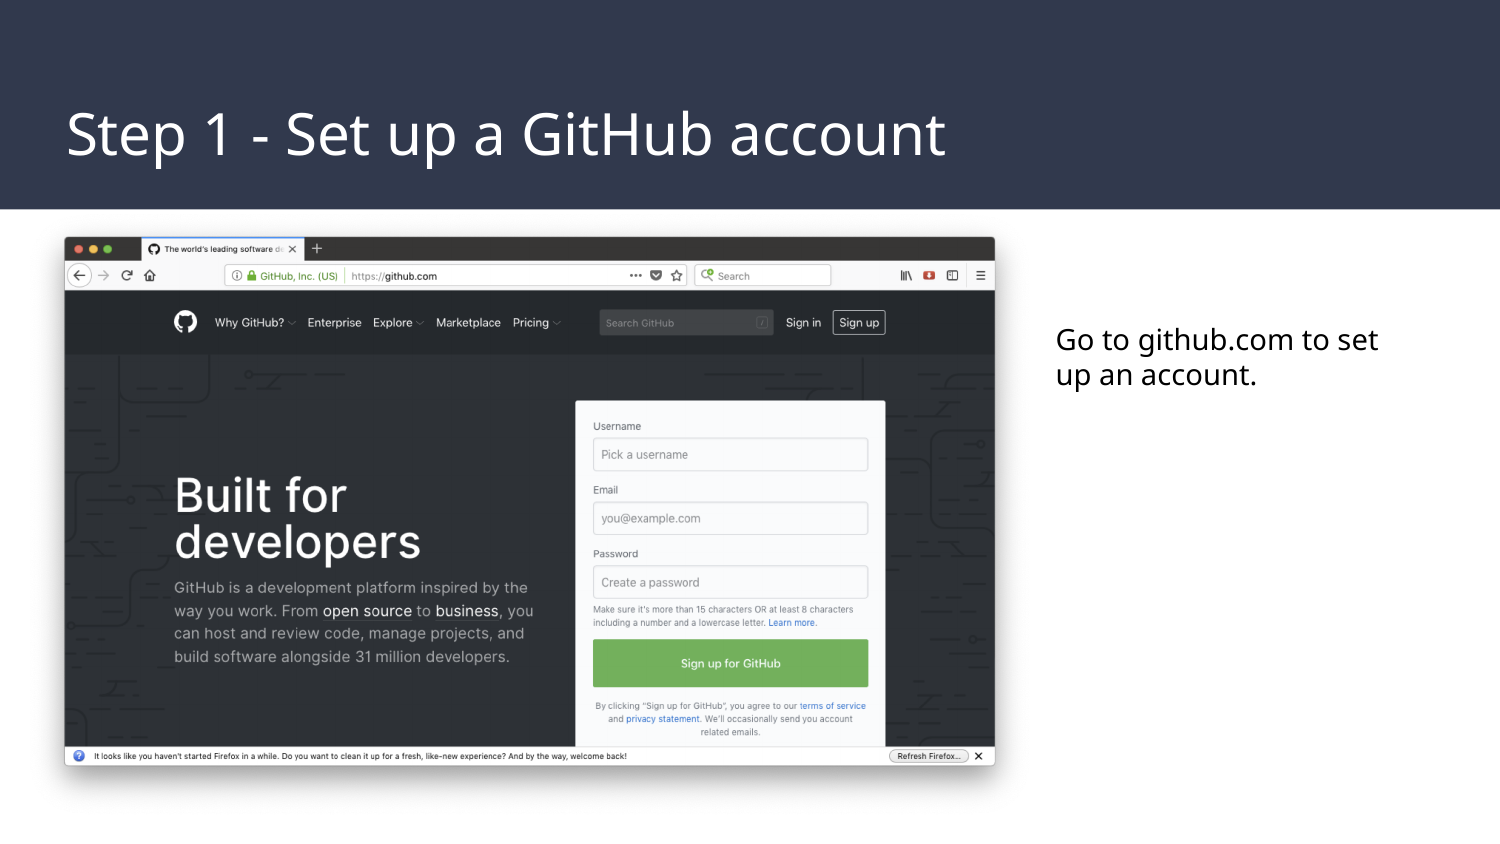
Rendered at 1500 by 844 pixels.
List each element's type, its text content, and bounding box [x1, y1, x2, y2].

picture [24, 209, 1035, 819]
title Step 1 - Set up a GitHub account [51, 82, 1449, 185]
text_box Go to github.com to set up an account. [1040, 306, 1427, 658]
